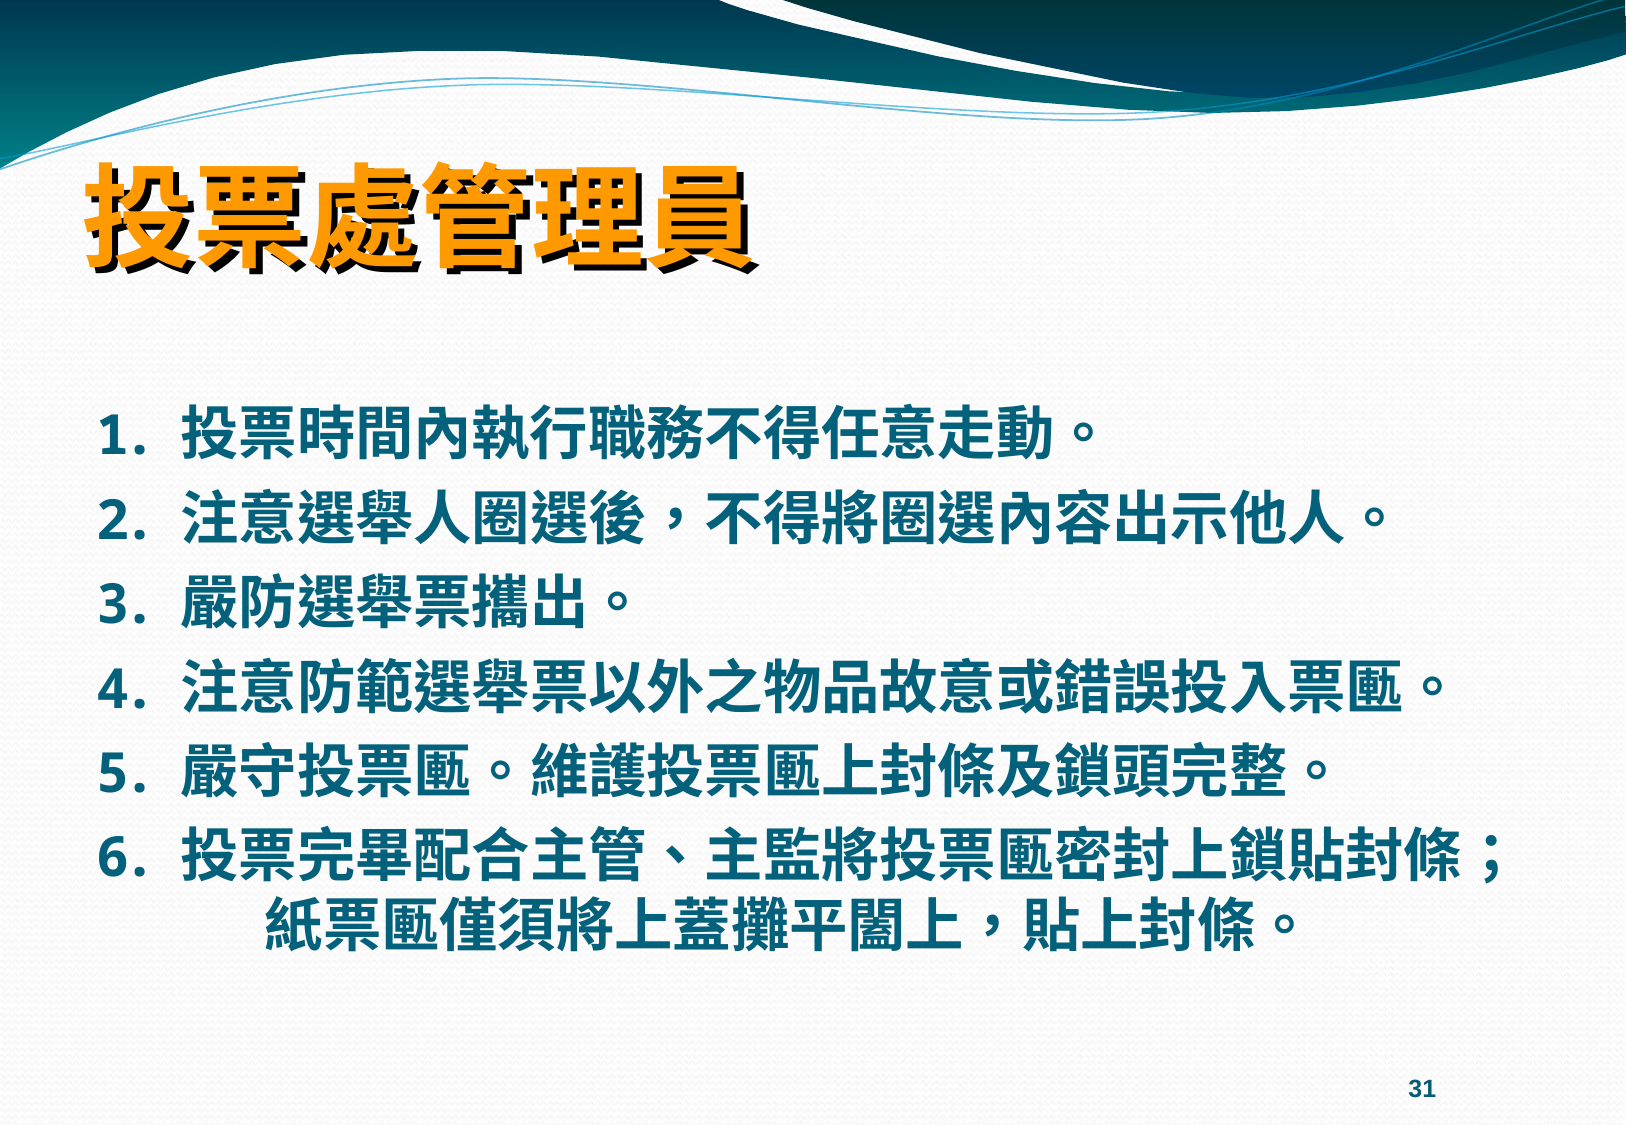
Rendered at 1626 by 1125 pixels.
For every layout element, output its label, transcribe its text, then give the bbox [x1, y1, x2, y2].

title 投票處管理員 [81, 115, 1544, 304]
list 投票時間內執行職務不得任意走動。 注意選舉人圈選後，不得將圈選內容出示他人。 嚴防選舉票攜出。 注意防範選舉票以外之物品故意或錯誤投入票匭。 嚴守投票匭。維護投票匭上封條及鎖頭完整。 投票完畢配合主管、主監將投票匭密封上鎖貼封條；紙票匭僅須將上蓋攤平闔上，貼上封條。 [81, 317, 1544, 1038]
text_box 31 [1408, 1042, 1544, 1103]
